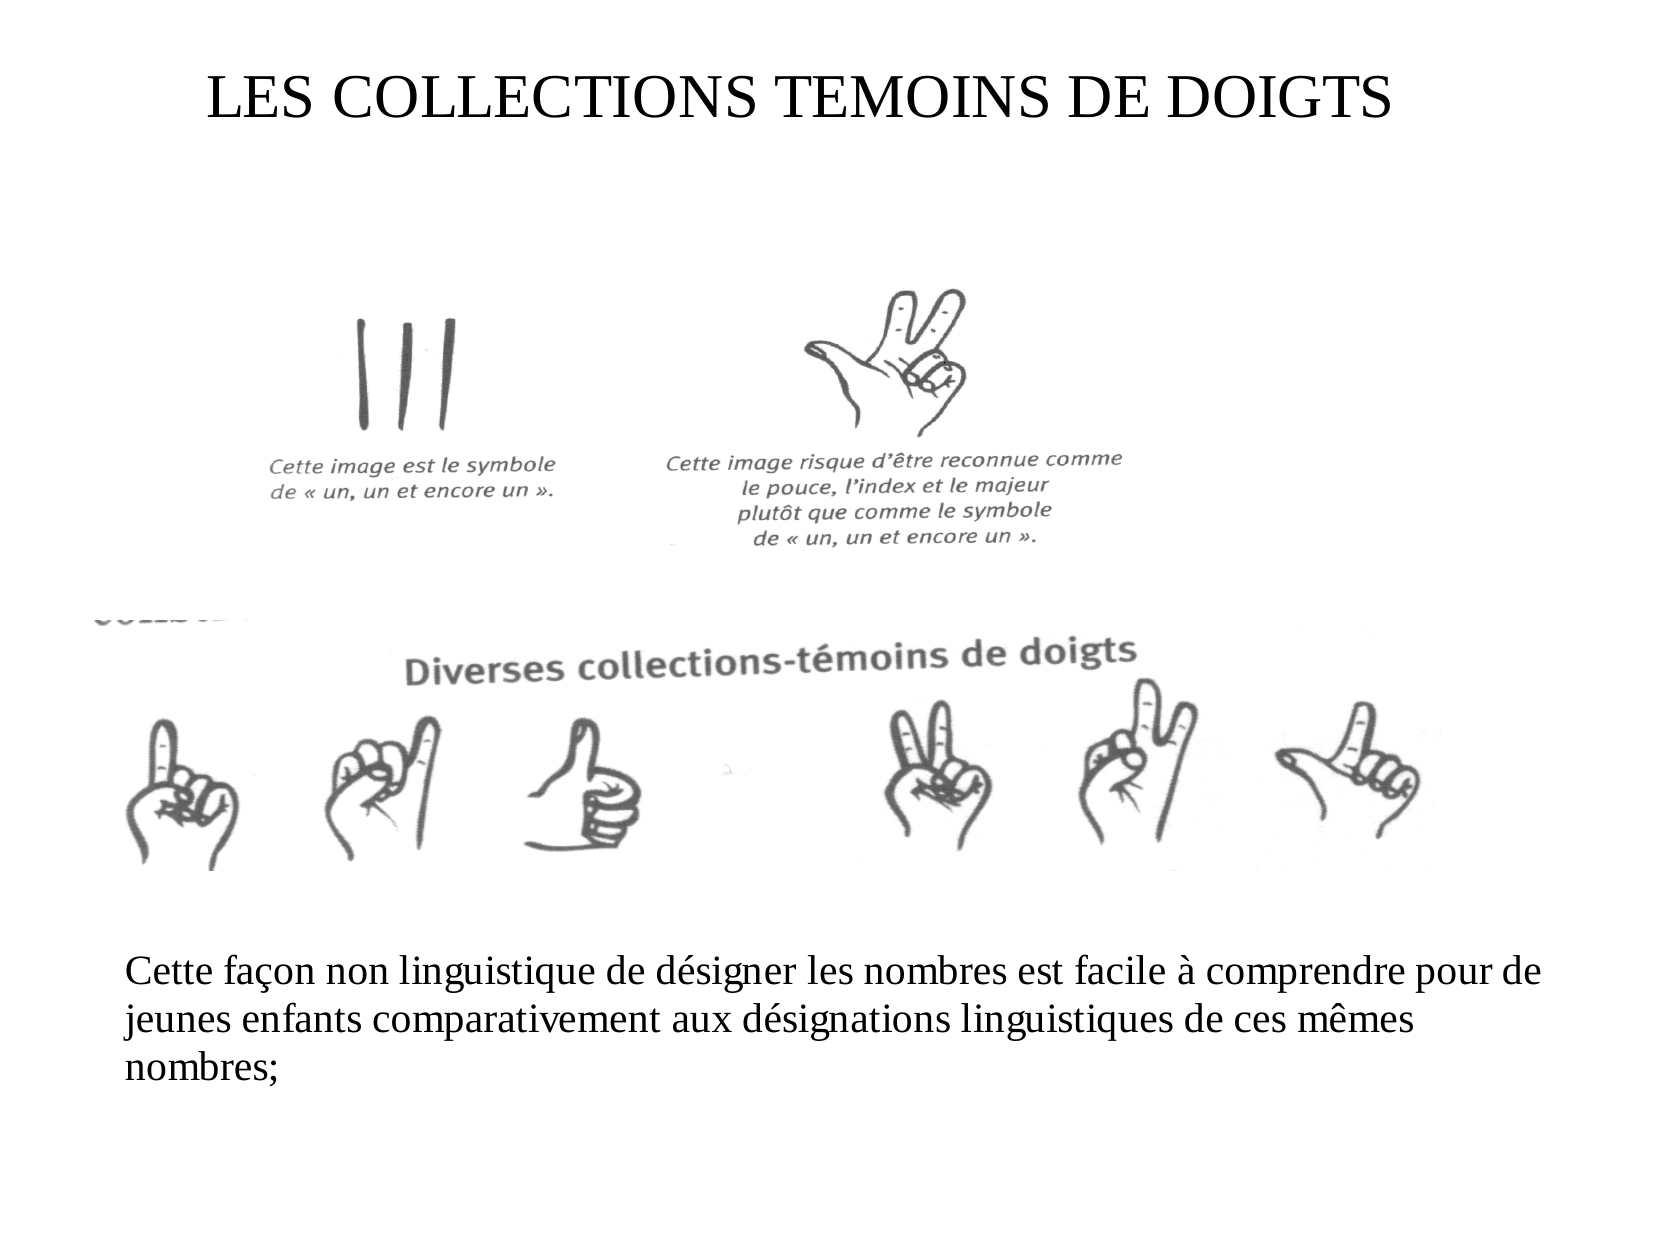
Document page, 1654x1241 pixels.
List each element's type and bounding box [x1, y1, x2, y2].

chart [88, 59, 1512, 170]
chart [123, 946, 1548, 1098]
picture [45, 620, 1565, 871]
picture [177, 250, 1182, 562]
